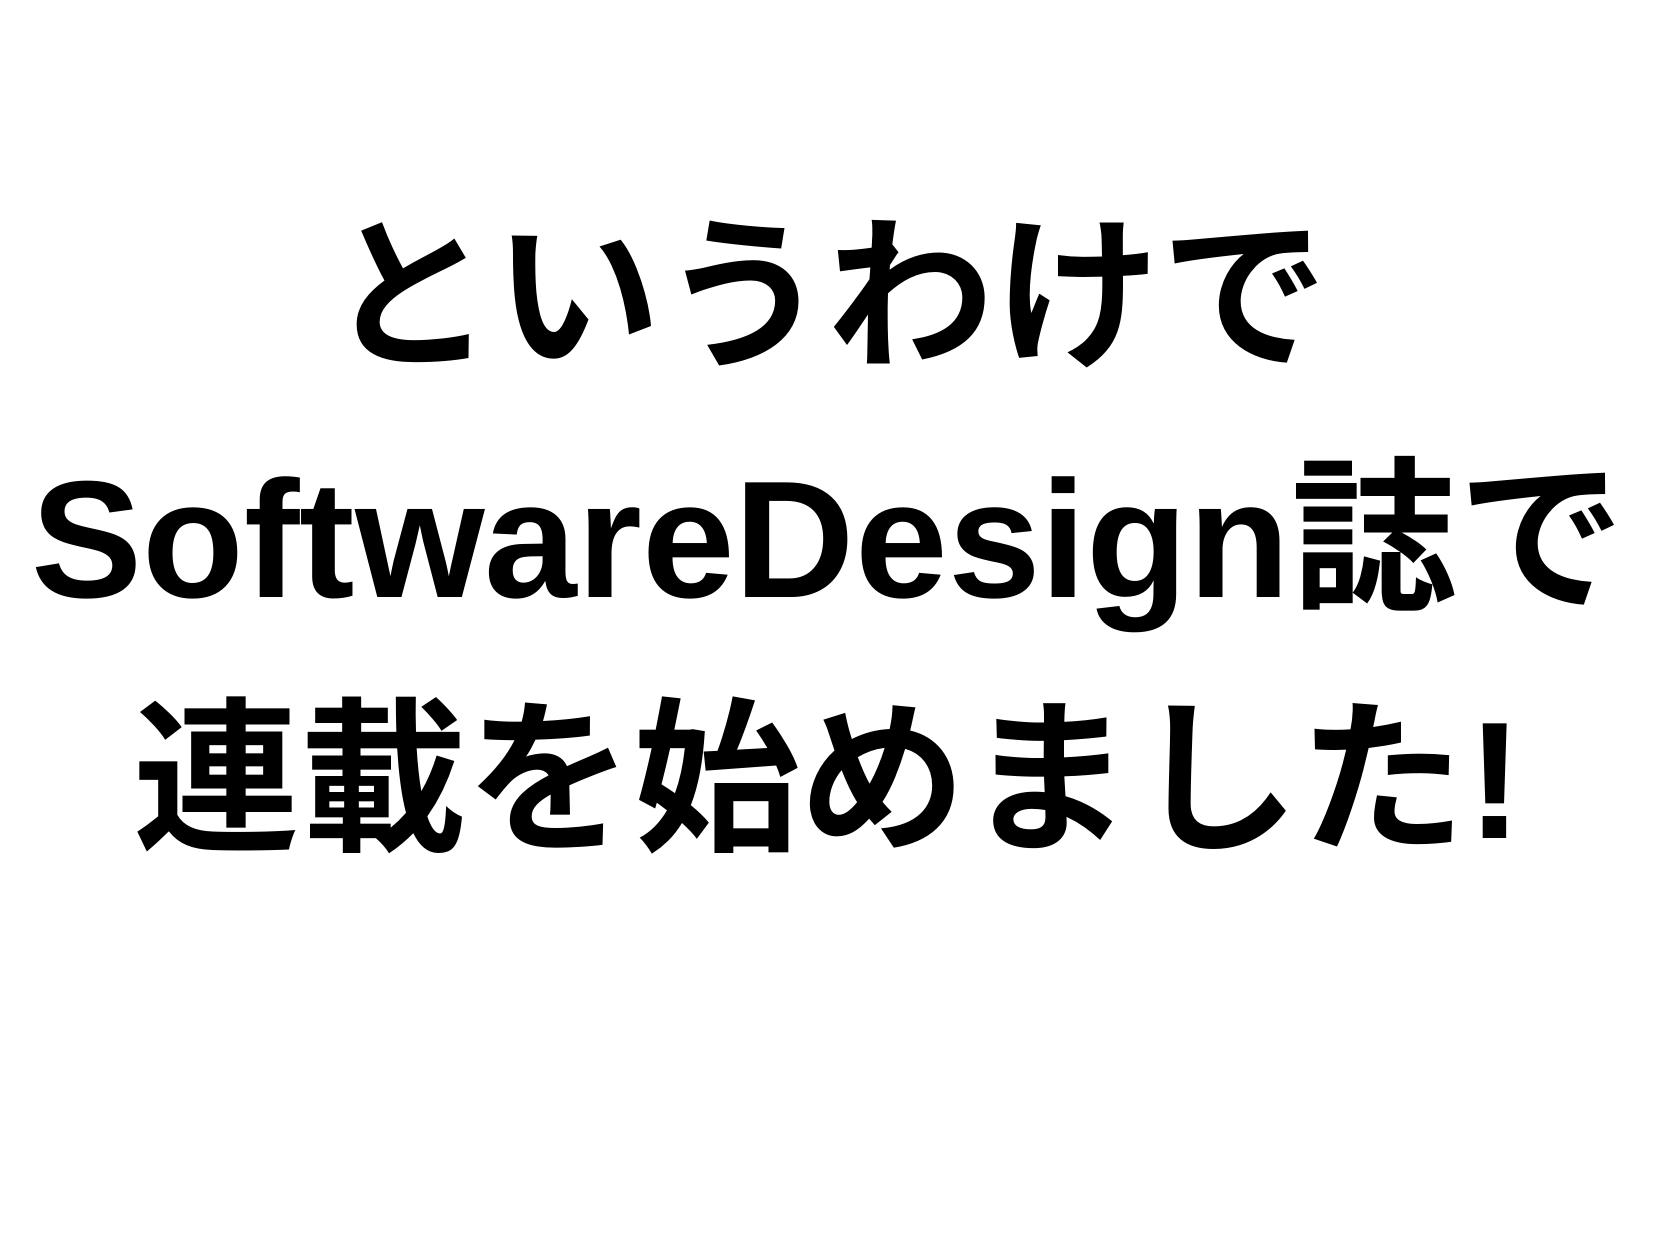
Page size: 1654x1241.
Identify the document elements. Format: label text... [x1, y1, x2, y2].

text_box というわけで SoftwareDesign誌で 連載を始めました! [16, 154, 1625, 709]
